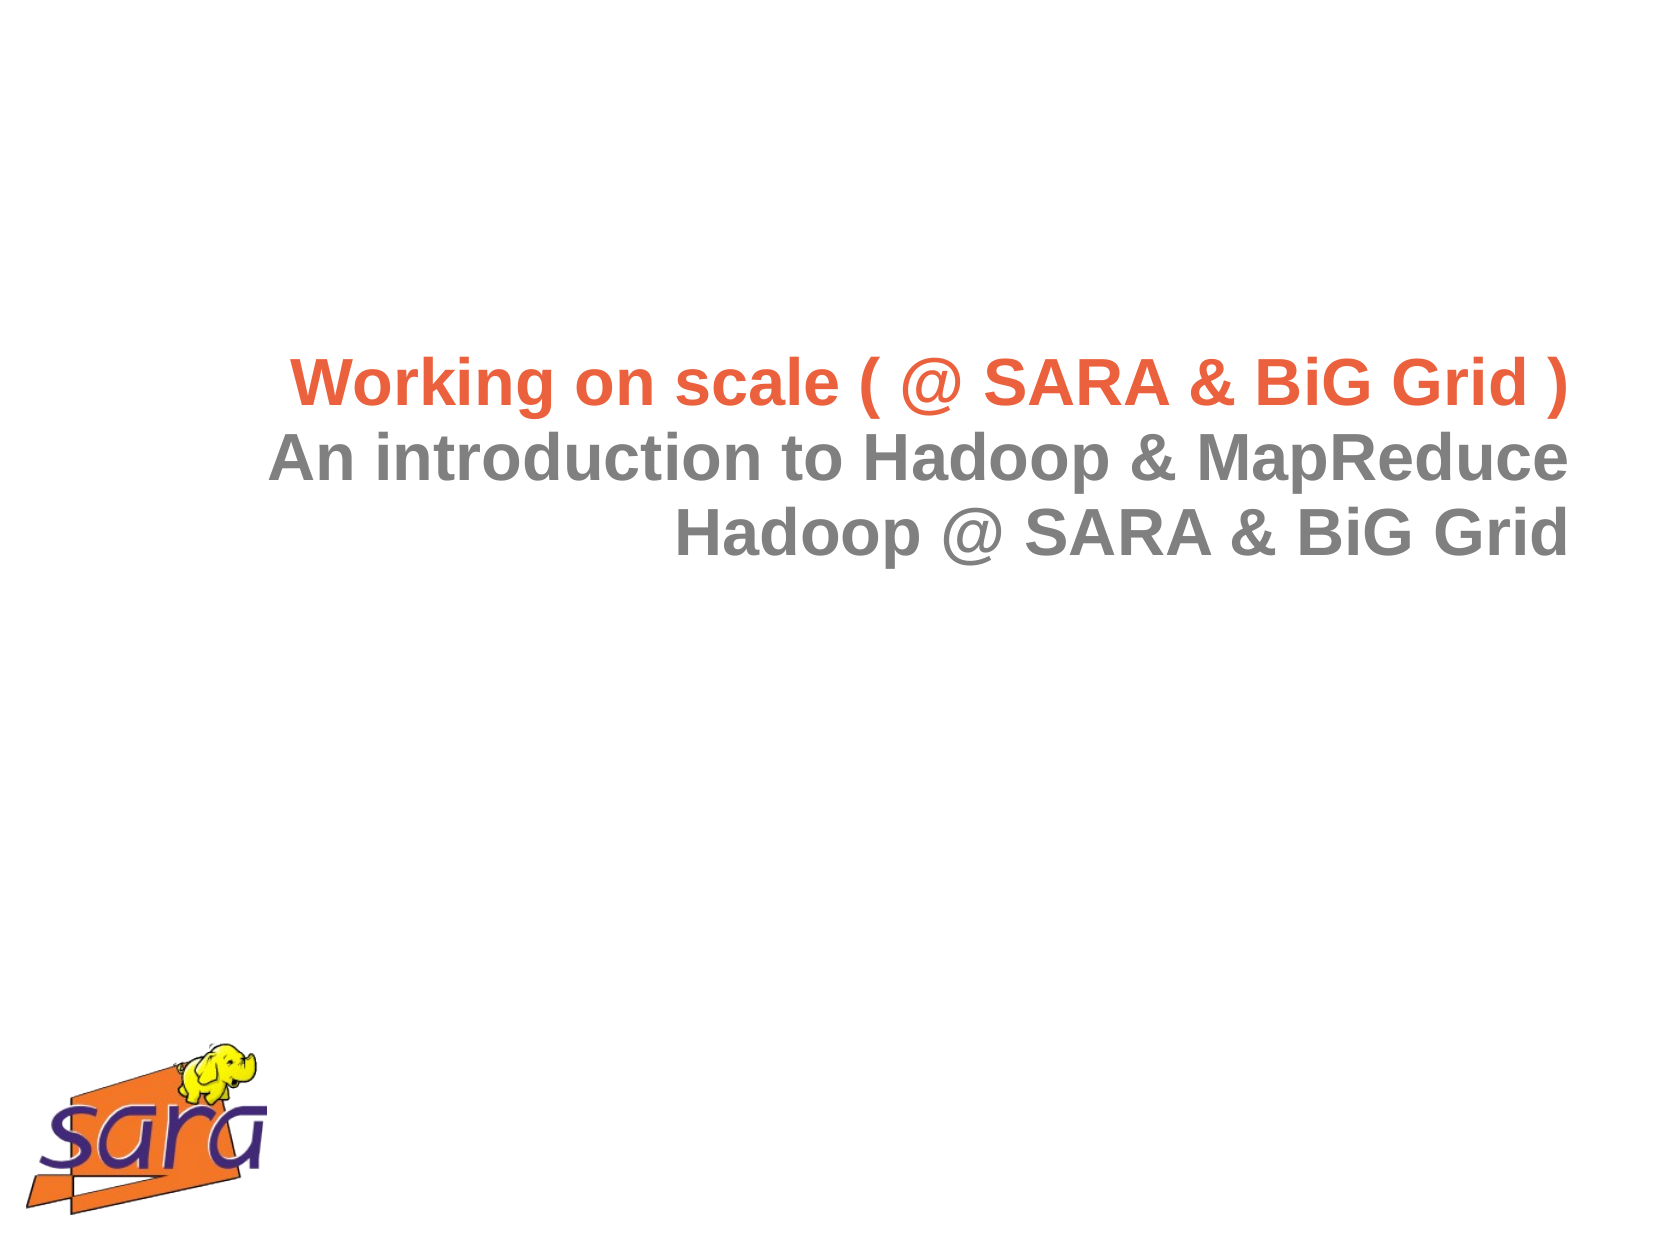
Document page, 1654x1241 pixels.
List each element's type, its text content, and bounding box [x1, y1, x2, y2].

title Working on scale ( @ SARA & BiG Grid ) An introduction to Hadoop & MapReduce Hadoop @ SARA & BiG Grid [82, 345, 1571, 676]
picture [26, 1029, 267, 1215]
